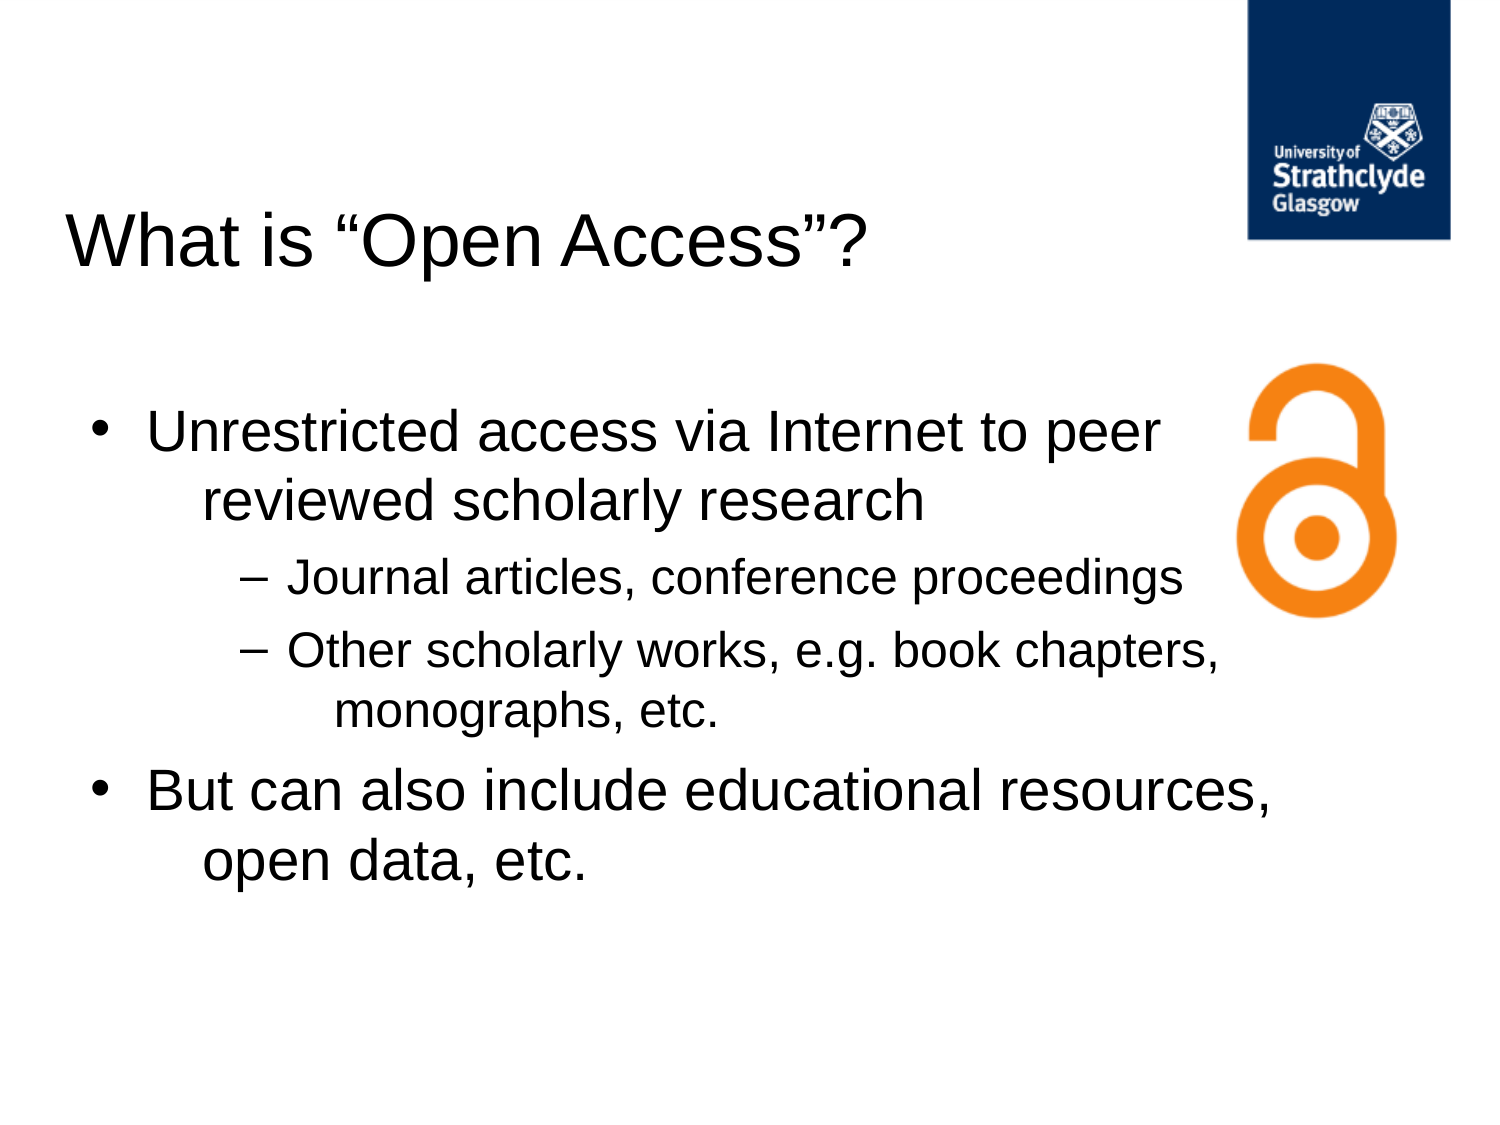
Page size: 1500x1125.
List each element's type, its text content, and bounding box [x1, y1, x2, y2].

title What is “Open Access”? [50, 183, 913, 302]
list Unrestricted access via Internet to peer reviewed scholarly research Journal articles, conference proceedings Other scholarly works, e.g. book chapters, monographs, etc. But can also include educational resources, open data, etc. [75, 385, 1426, 1106]
picture [1234, 361, 1400, 621]
